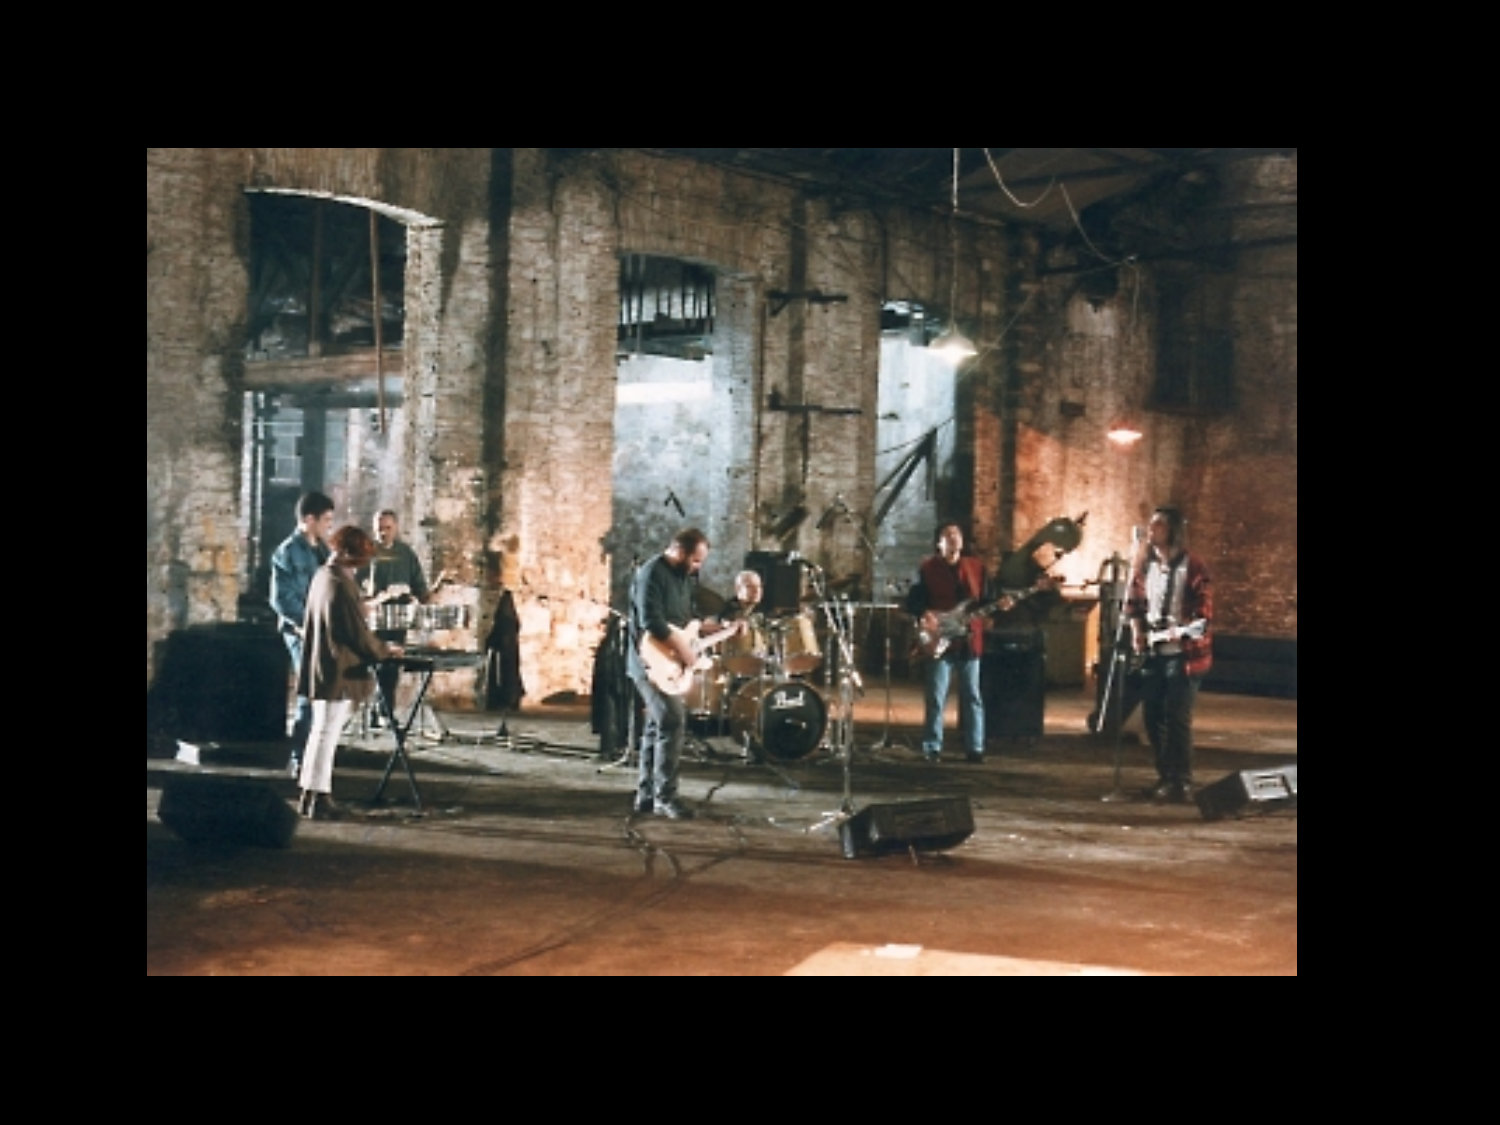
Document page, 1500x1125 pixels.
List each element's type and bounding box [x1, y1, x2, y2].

picture [147, 148, 1297, 976]
